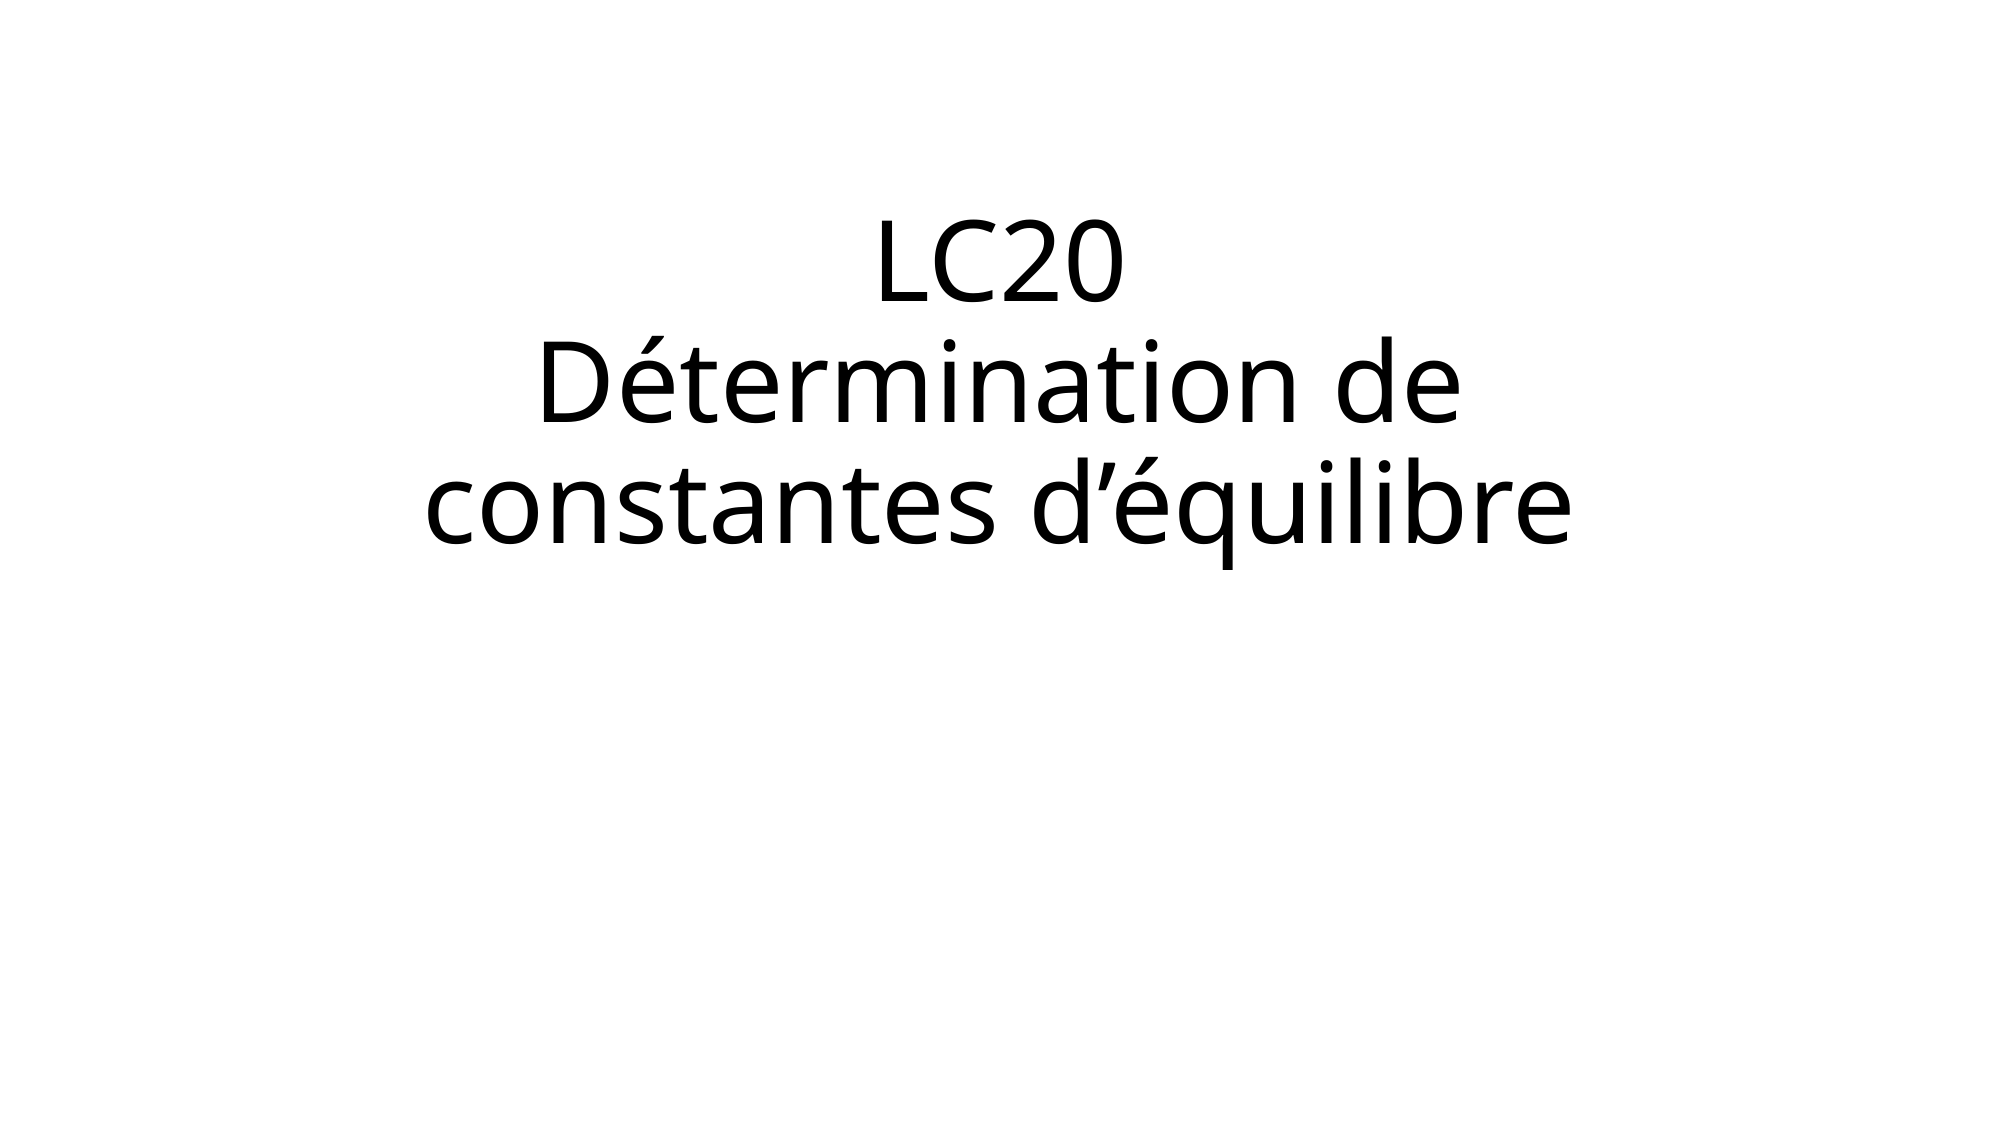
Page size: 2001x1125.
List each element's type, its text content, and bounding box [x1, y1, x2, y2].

title LC20 Détermination de constantes d’équilibre [249, 184, 1750, 576]
